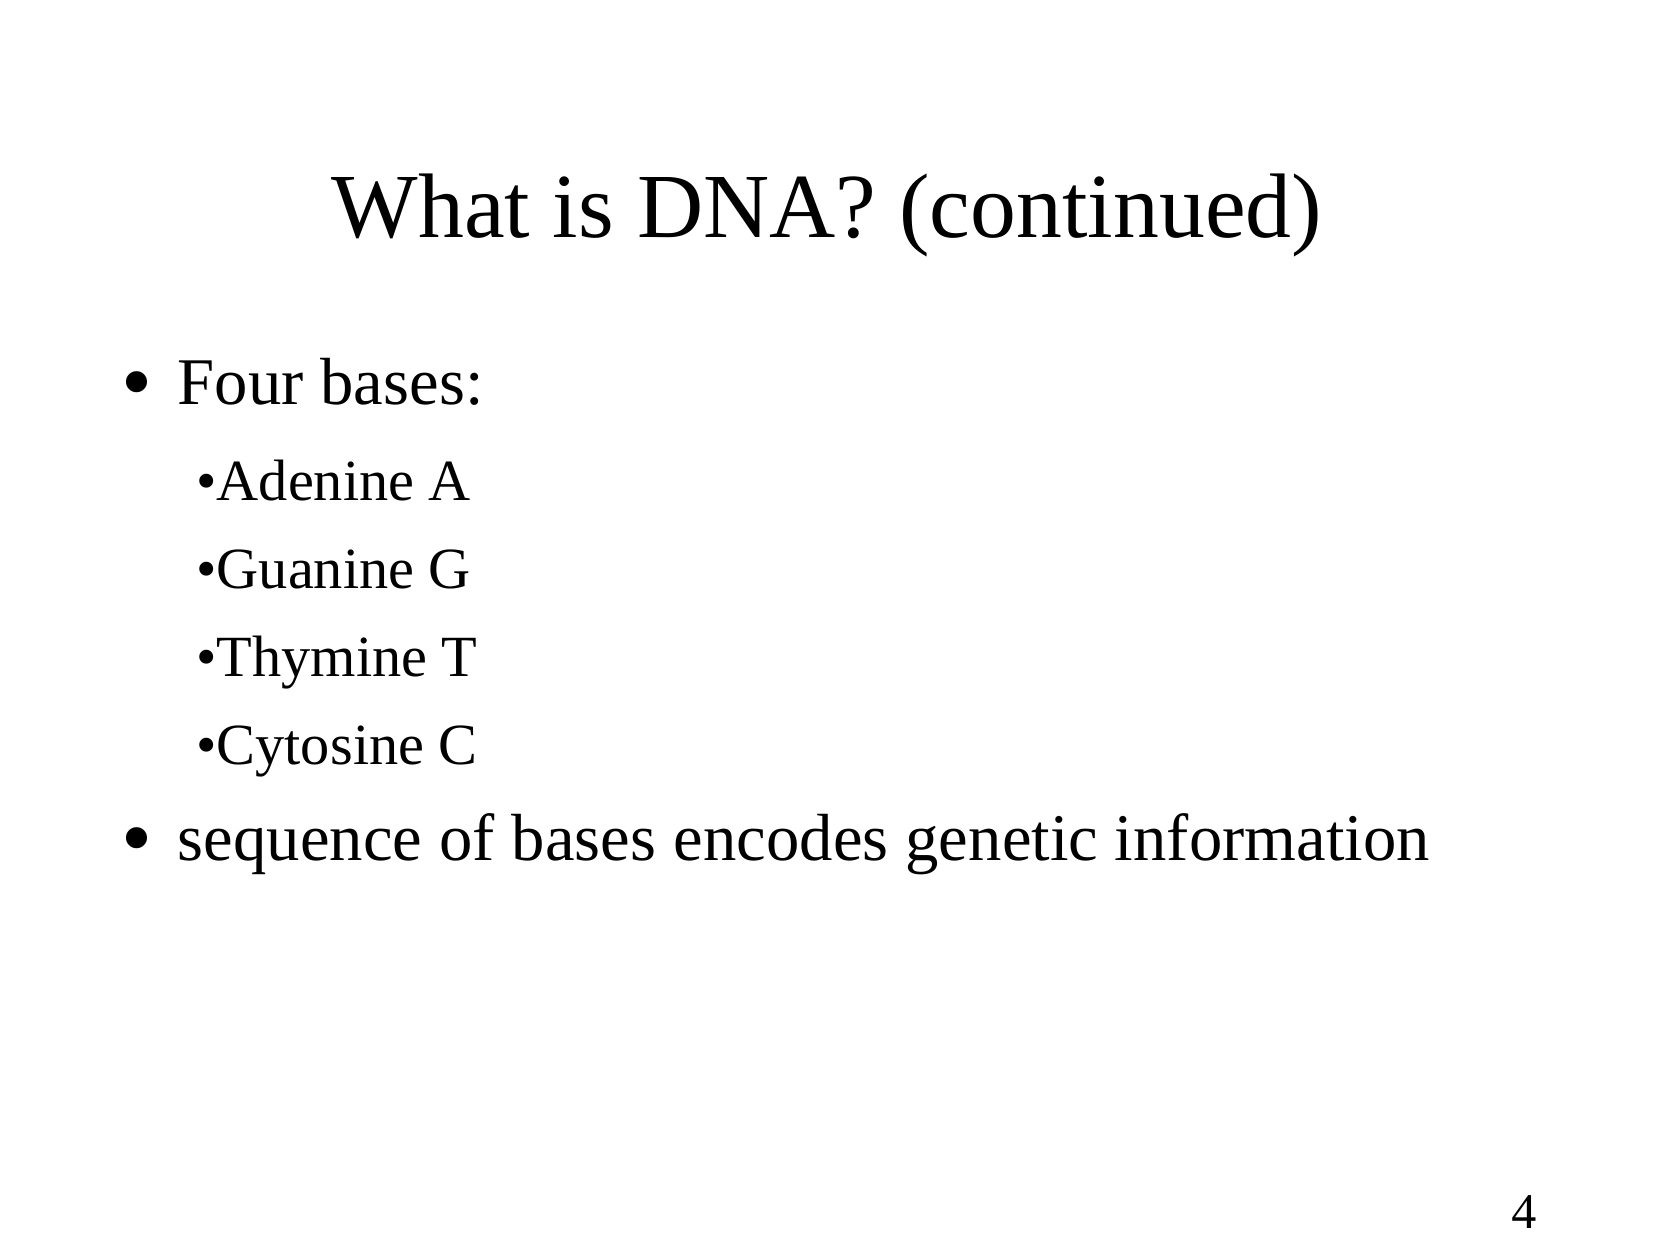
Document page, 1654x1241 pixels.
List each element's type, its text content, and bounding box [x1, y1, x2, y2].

title What is DNA? (continued) [121, 102, 1534, 311]
text_box <number> [1511, 1183, 1654, 1241]
list Four bases: Adenine A Guanine G Thymine T Cytosine C sequence of bases encodes genetic information [121, 344, 1534, 1127]
